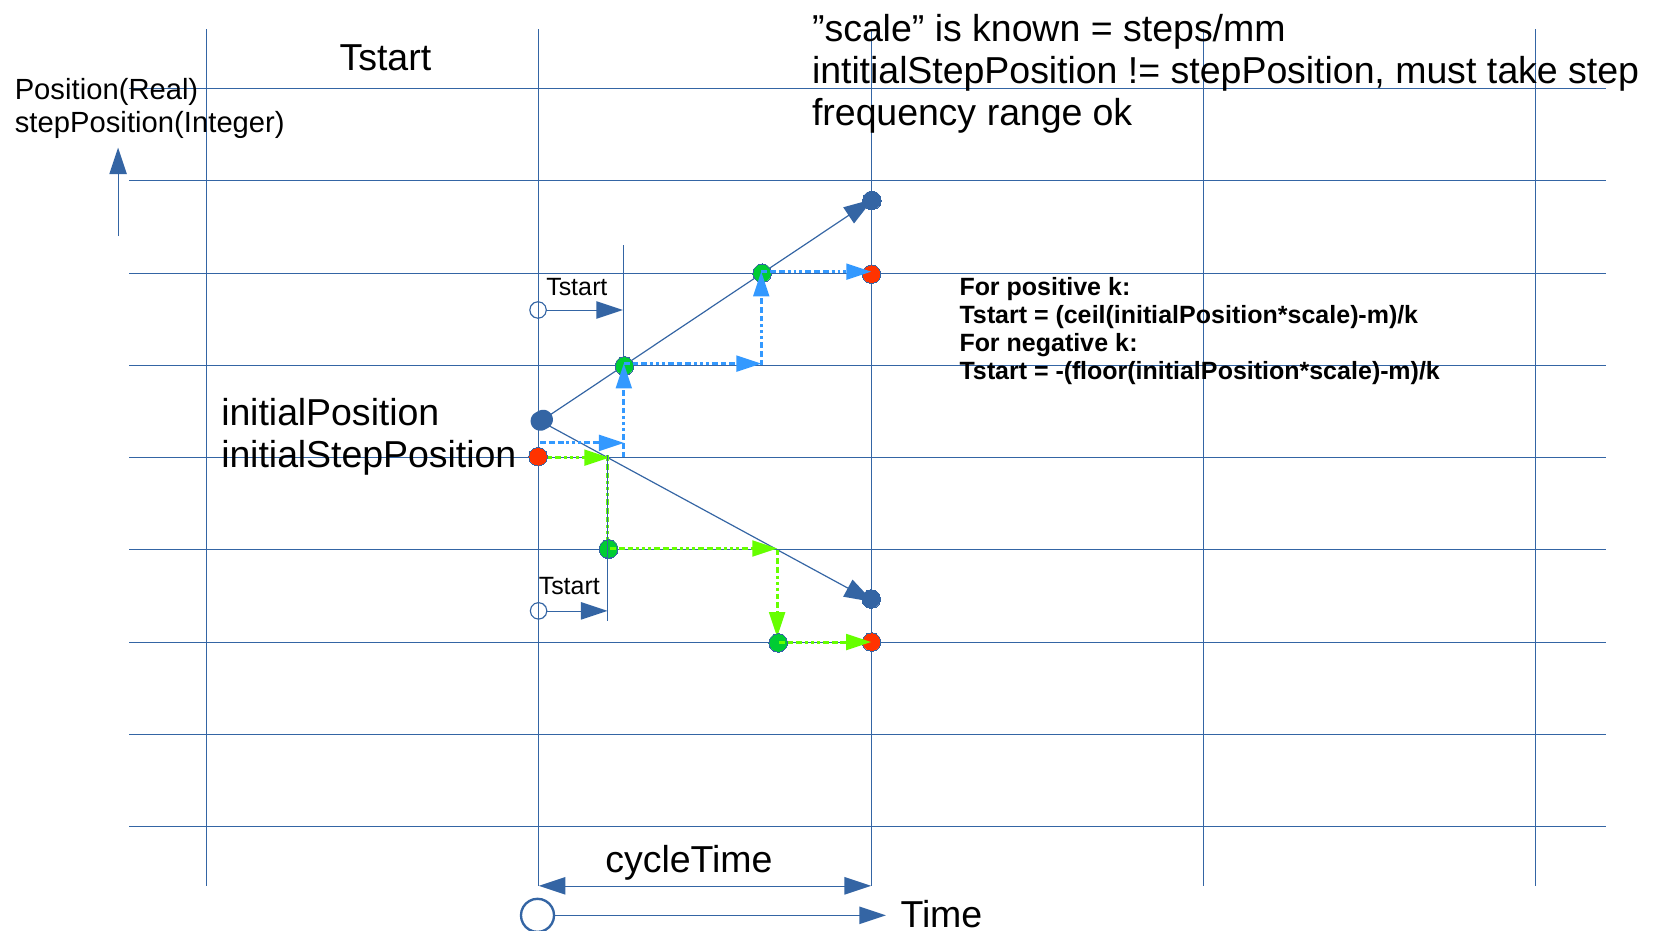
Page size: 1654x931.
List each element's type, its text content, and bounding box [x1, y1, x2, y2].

text_box [861, 589, 881, 609]
text_box For positive k: Tstart = (ceil(initialPosition*scale)-m)/k For negative k: Tstart = -(floor(initialPosition*scale)-m)/k [944, 265, 1654, 421]
text_box Time [885, 885, 1004, 931]
text_box [862, 190, 882, 210]
text_box [608, 539, 618, 559]
text_box [768, 633, 788, 653]
text_box [862, 632, 881, 652]
text_box [615, 356, 634, 375]
text_box Tstart [531, 265, 650, 325]
text_box cycleTime [590, 831, 827, 886]
text_box [862, 264, 881, 284]
text_box Position(Real) stepPosition(Integer) [0, 65, 325, 207]
text_box ”scale” is known = steps/mm intitialStepPosition != stepPosition, must take step frequency range ok [797, 0, 1654, 183]
text_box [599, 539, 607, 559]
text_box Tstart [523, 563, 643, 624]
text_box Tstart [324, 29, 739, 87]
text_box [752, 263, 772, 282]
text_box initialPosition initialStepPosition [206, 383, 591, 525]
